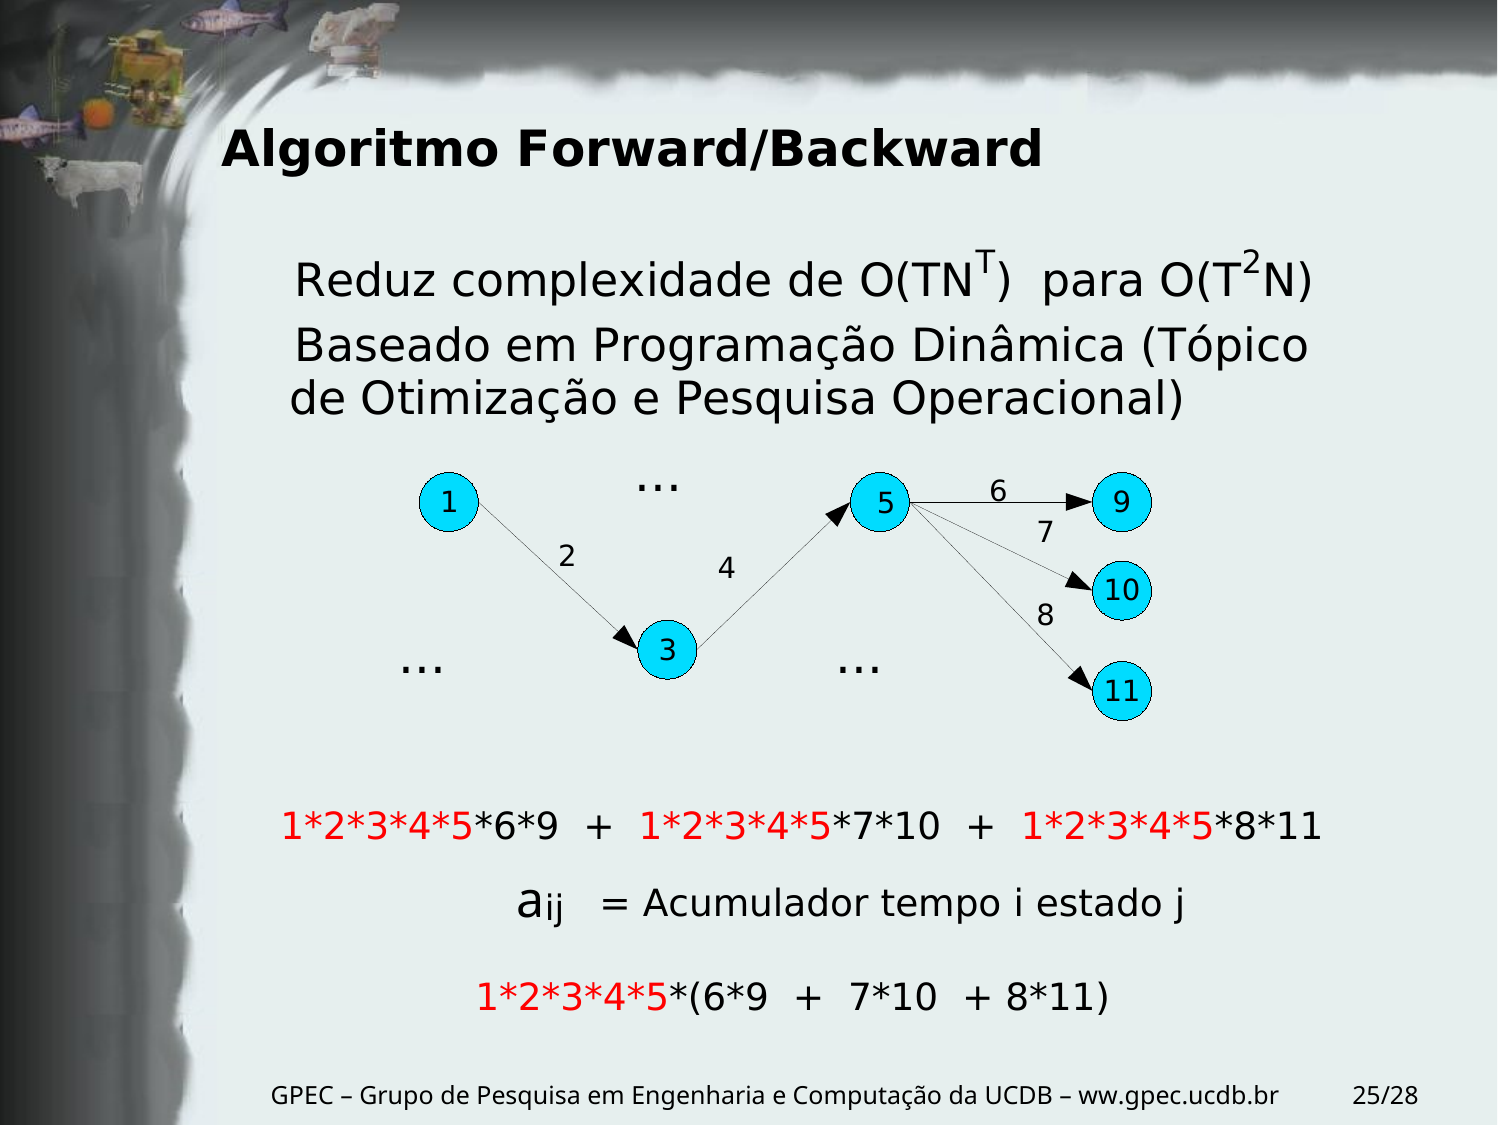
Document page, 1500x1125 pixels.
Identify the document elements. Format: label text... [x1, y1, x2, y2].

text_box 1 [425, 478, 474, 528]
text_box [637, 632, 643, 667]
text_box [654, 676, 681, 680]
text_box ... [820, 620, 939, 694]
text_box 6 [974, 466, 1023, 516]
title Algoritmo Forward/Backward [206, 84, 1477, 215]
text_box 1*2*3*4*5*6*9 + 1*2*3*4*5*7*10 + 1*2*3*4*5*8*11 [265, 797, 1359, 856]
text_box [649, 620, 686, 626]
picture [0, 0, 1498, 1125]
text_box aij [501, 856, 579, 945]
text_box [693, 635, 697, 665]
text_box 3 [643, 626, 693, 676]
text_box 10 [1092, 561, 1152, 621]
text_box ... [620, 437, 739, 511]
text_box 7 [1021, 508, 1071, 558]
text_box [474, 486, 479, 518]
text_box ... [383, 620, 502, 694]
text_box 8 [1021, 591, 1071, 641]
text_box 5 [862, 478, 911, 528]
text_box [434, 528, 463, 532]
text_box [419, 484, 425, 520]
text_box 9 [1092, 472, 1152, 532]
text_box 4 [702, 543, 751, 593]
text_box 11 [1092, 661, 1152, 721]
text_box 2 [543, 531, 592, 581]
text_box [850, 472, 898, 526]
text_box 1*2*3*4*5*(6*9 + 7*10 + 8*11) [460, 968, 1199, 1027]
text_box [431, 472, 466, 478]
text_box [866, 528, 894, 532]
text_box Reduz complexidade de O(TNT) para O(T2N) Baseado em Programação Dinâmica (Tópico de Otimização e Pesquisa Operacional) [265, 236, 1388, 739]
text_box = Acumulador tempo i estado j [584, 874, 1189, 933]
